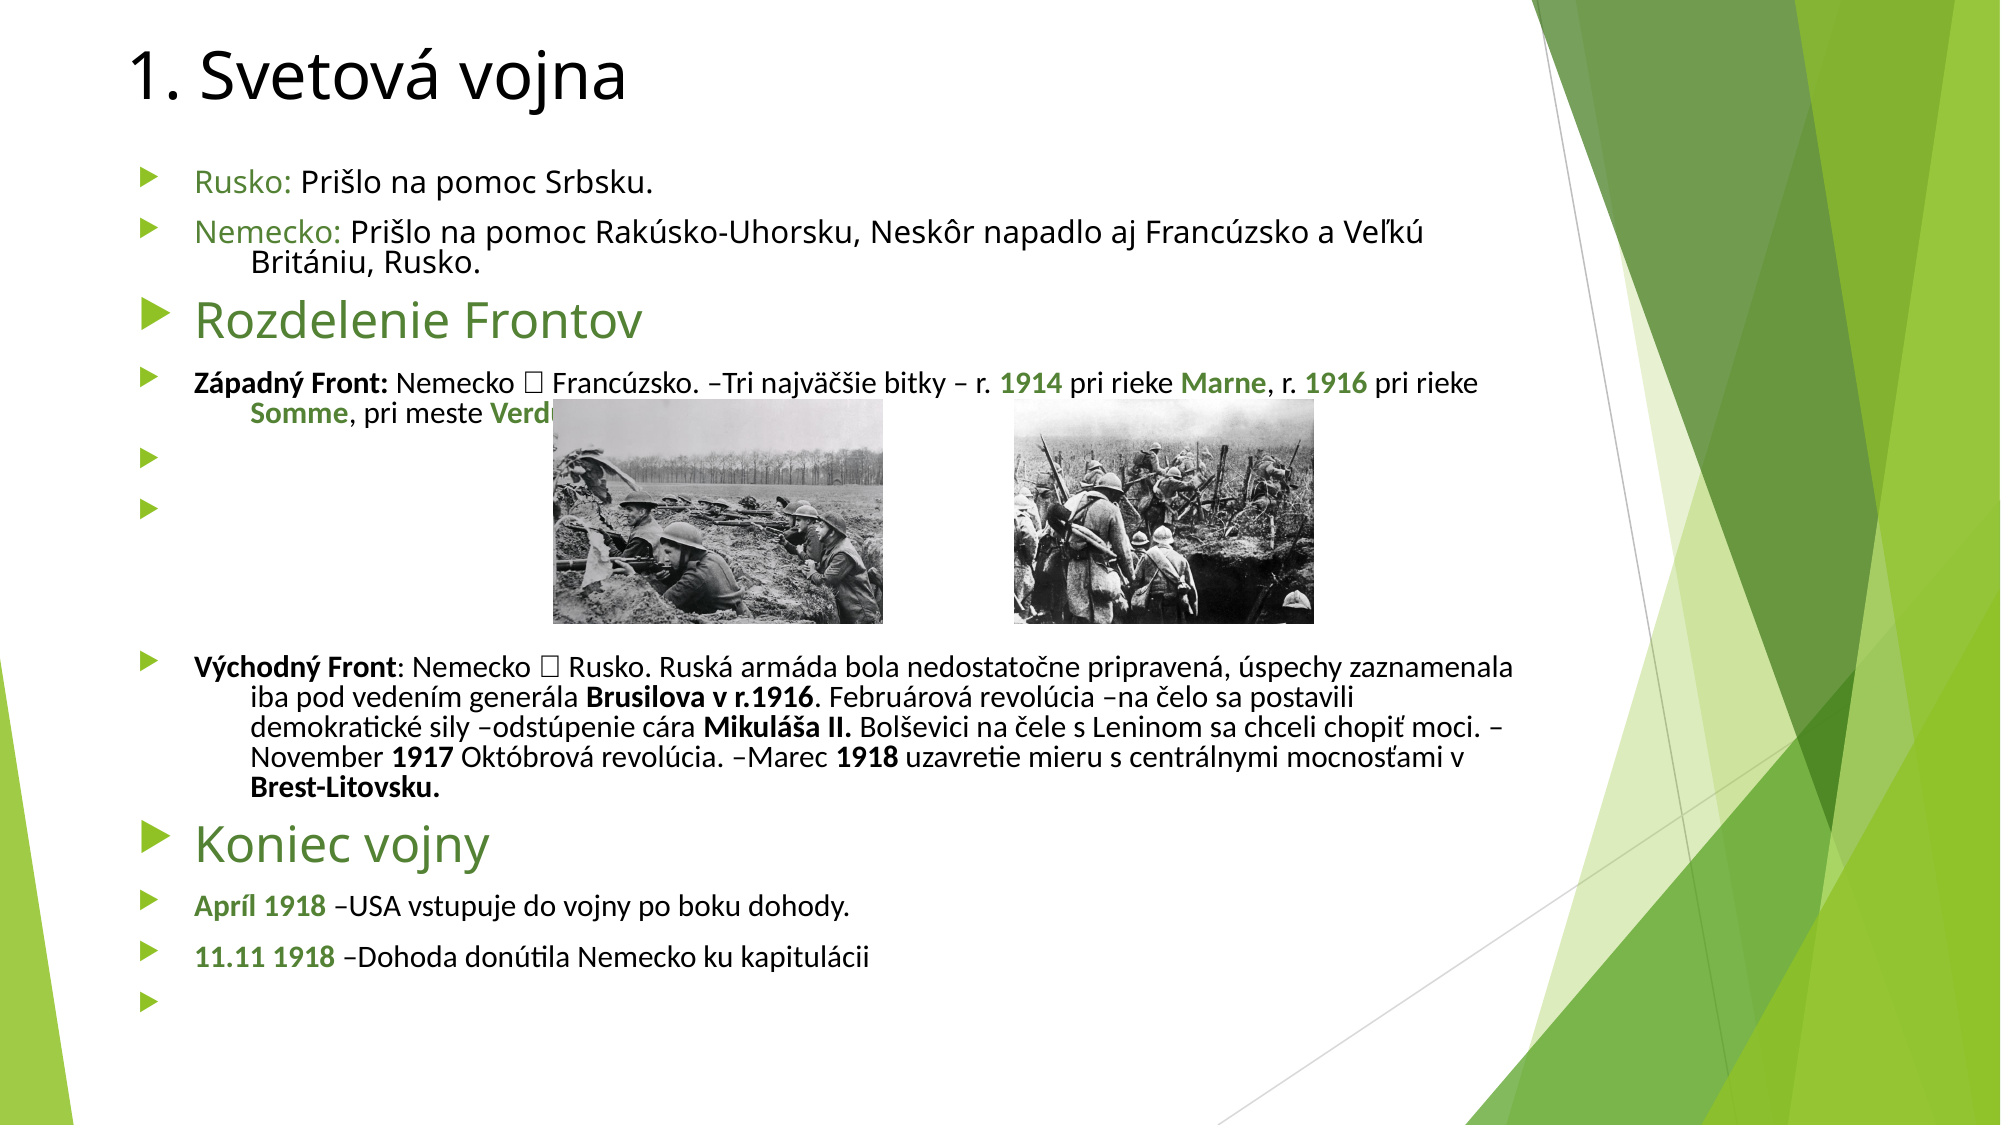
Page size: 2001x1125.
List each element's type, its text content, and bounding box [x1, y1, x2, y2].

picture [553, 399, 883, 624]
picture [1014, 399, 1314, 624]
title 1. Svetová vojna [111, 25, 1522, 162]
list Rusko: Prišlo na pomoc Srbsku. Nemecko: Prišlo na pomoc Rakúsko-Uhorsku, Neskôr napadlo aj Francúzsko a Veľkú Britániu, Rusko. Rozdelenie Frontov Západný Front: Nemecko  Francúzsko. –Tri najväčšie bitky – r. 1914 pri rieke Marne, r. 1916 pri rieke Somme, pri meste Verdun. Východný Front: Nemecko  Rusko. Ruská armáda bola nedostatočne pripravená, úspechy zaznamenala iba pod vedením generála Brusilova v r.1916. Februárová revolúcia –na čelo sa postavili demokratické sily –odstúpenie cára Mikuláša II. Bolševici na čele s Leninom sa chceli chopiť moci. –November 1917 Októbrová revolúcia. –Marec 1918 uzavretie mieru s centrálnymi mocnosťami v Brest-Litovsku. Koniec vojny Apríl 1918 –USA vstupuje do vojny po boku dohody. 11.11 1918 –Dohoda donútila Nemecko ku kapitulácii [122, 161, 1534, 1019]
